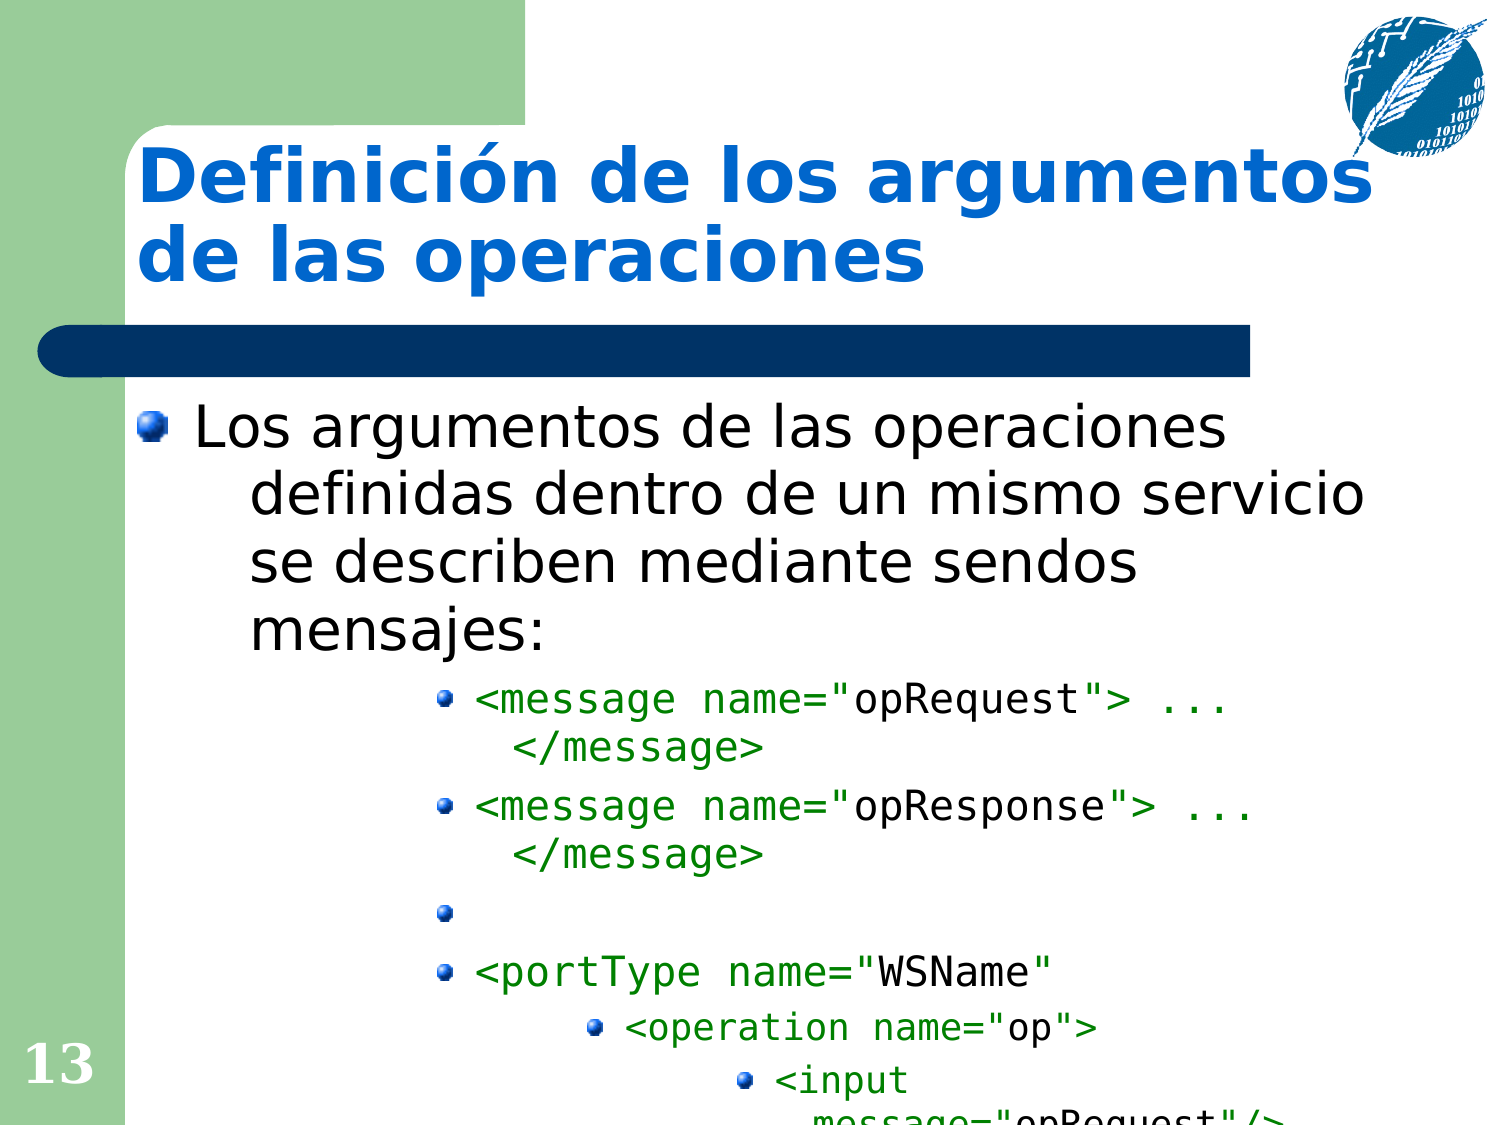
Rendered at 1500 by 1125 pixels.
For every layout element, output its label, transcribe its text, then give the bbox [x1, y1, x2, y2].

picture [1341, 15, 1487, 172]
picture [1416, 140, 1425, 149]
title Definición de los argumentos de las operaciones [136, 135, 1413, 302]
picture [1433, 139, 1440, 147]
list Los argumentos de las operaciones definidas dentro de un mismo servicio se describen mediante sendos mensajes: <message name="opRequest"> ... </message> <message name="opResponse"> ... </message> <portType name="WSName" <operation name="op"> <input message="opRequest"/> <input message="opResponse"/> </operation> </portType> [137, 393, 1400, 1109]
picture [1427, 138, 1431, 148]
picture [1436, 127, 1450, 136]
